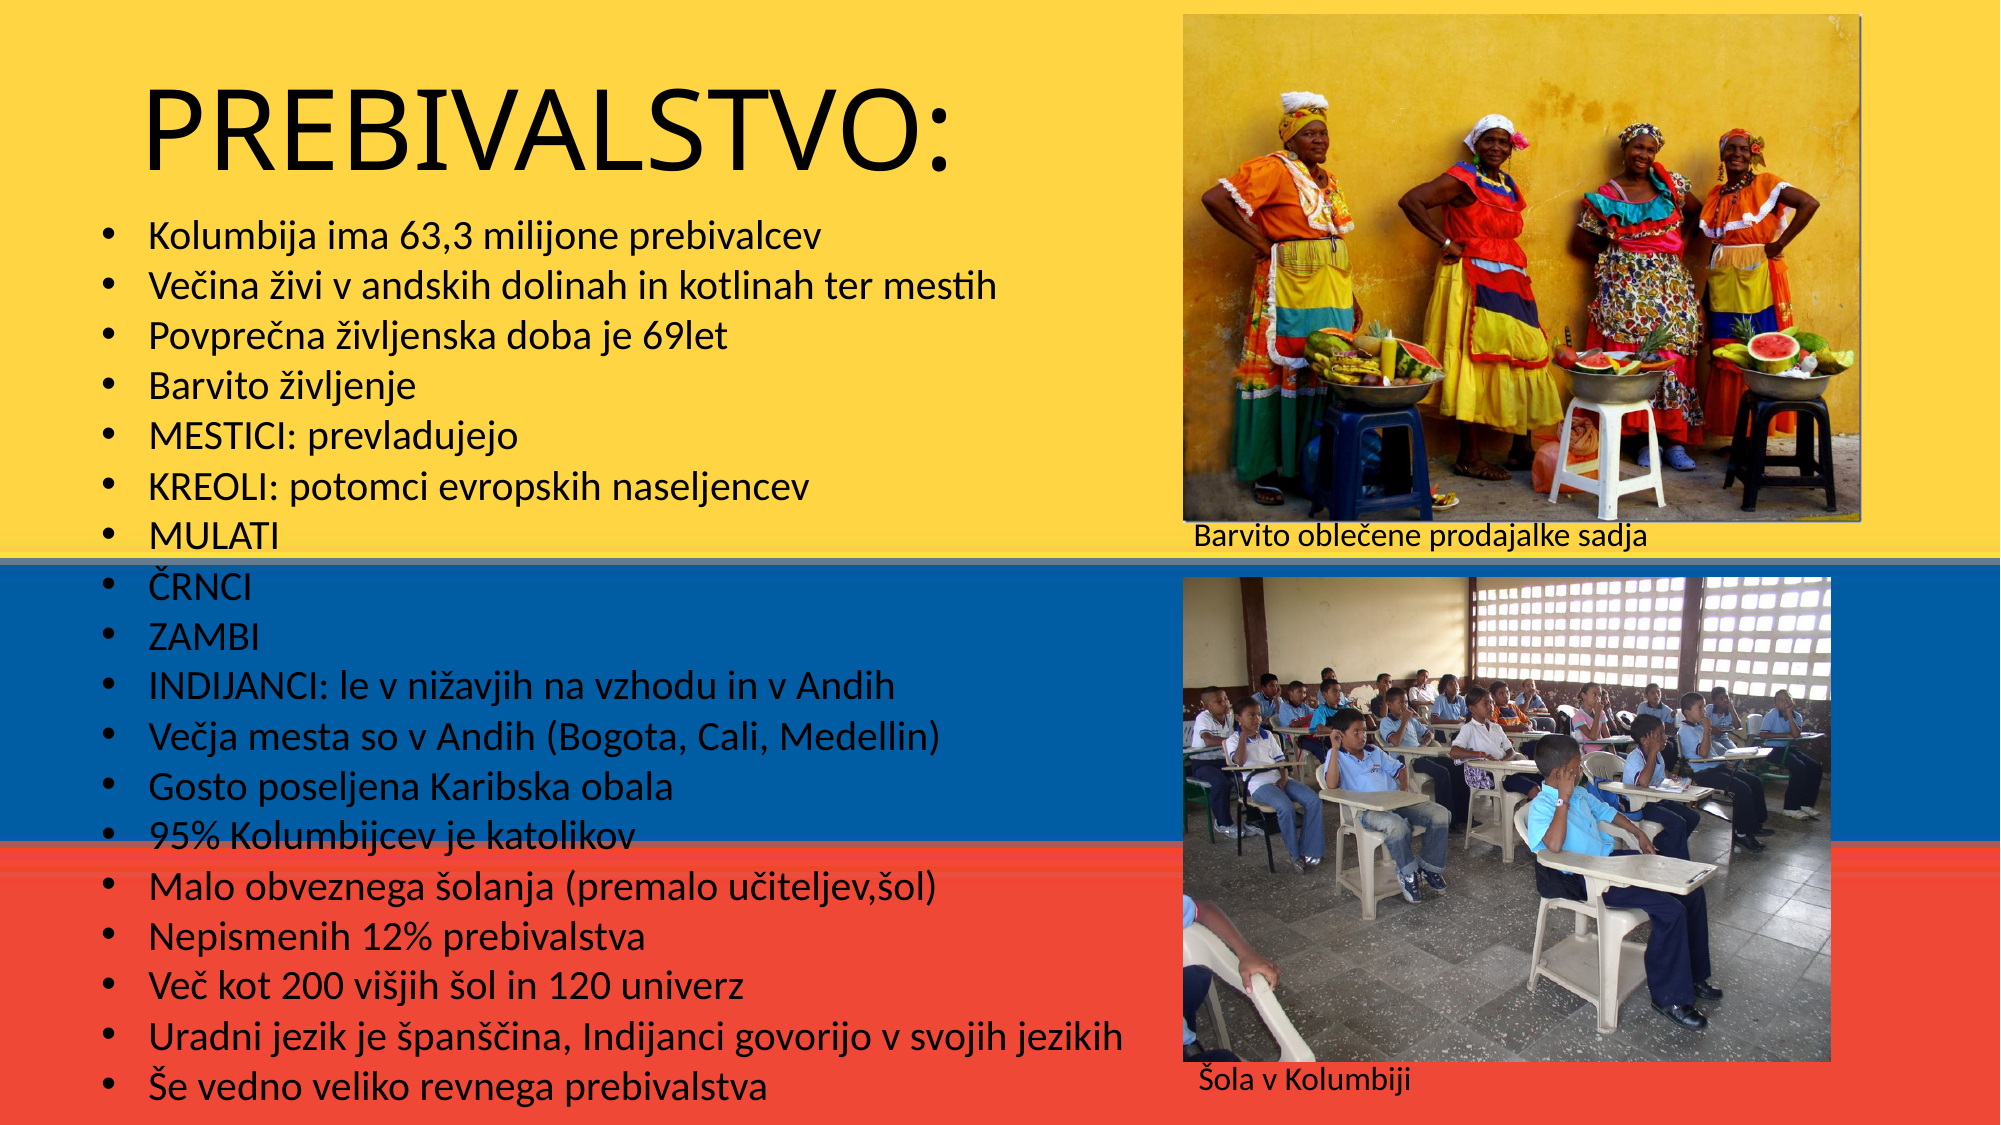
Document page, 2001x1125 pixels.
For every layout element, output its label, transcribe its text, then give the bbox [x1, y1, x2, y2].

picture [0, 0, 2000, 1125]
title Prebivalstvo: [124, 2, 1775, 200]
text_box Barvito oblečene prodajalke sadja [1178, 505, 1862, 561]
text_box Kolumbija ima 63,3 milijone prebivalcev Večina živi v andskih dolinah in kotlinah ter mestih Povprečna življenska doba je 69let Barvito življenje MESTICI: prevladujejo KREOLI: potomci evropskih naseljencev MULATI ČRNCI ZAMBI INDIJANCI: le v nižavjih na vzhodu in v Andih Večja mesta so v Andih (Bogota, Cali, Medellin) Gosto poseljena Karibska obala 95% Kolumbijcev je katolikov Malo obveznega šolanja (premalo učiteljev,šol) Nepismenih 12% prebivalstva Več kot 200 višjih šol in 120 univerz Uradni jezik je španščina, Indijanci govorijo v svojih jezikih Še vedno veliko revnega prebivalstva [86, 200, 1972, 1125]
picture [1183, 577, 1831, 1049]
text_box Šola v Kolumbiji [1183, 1049, 1831, 1105]
